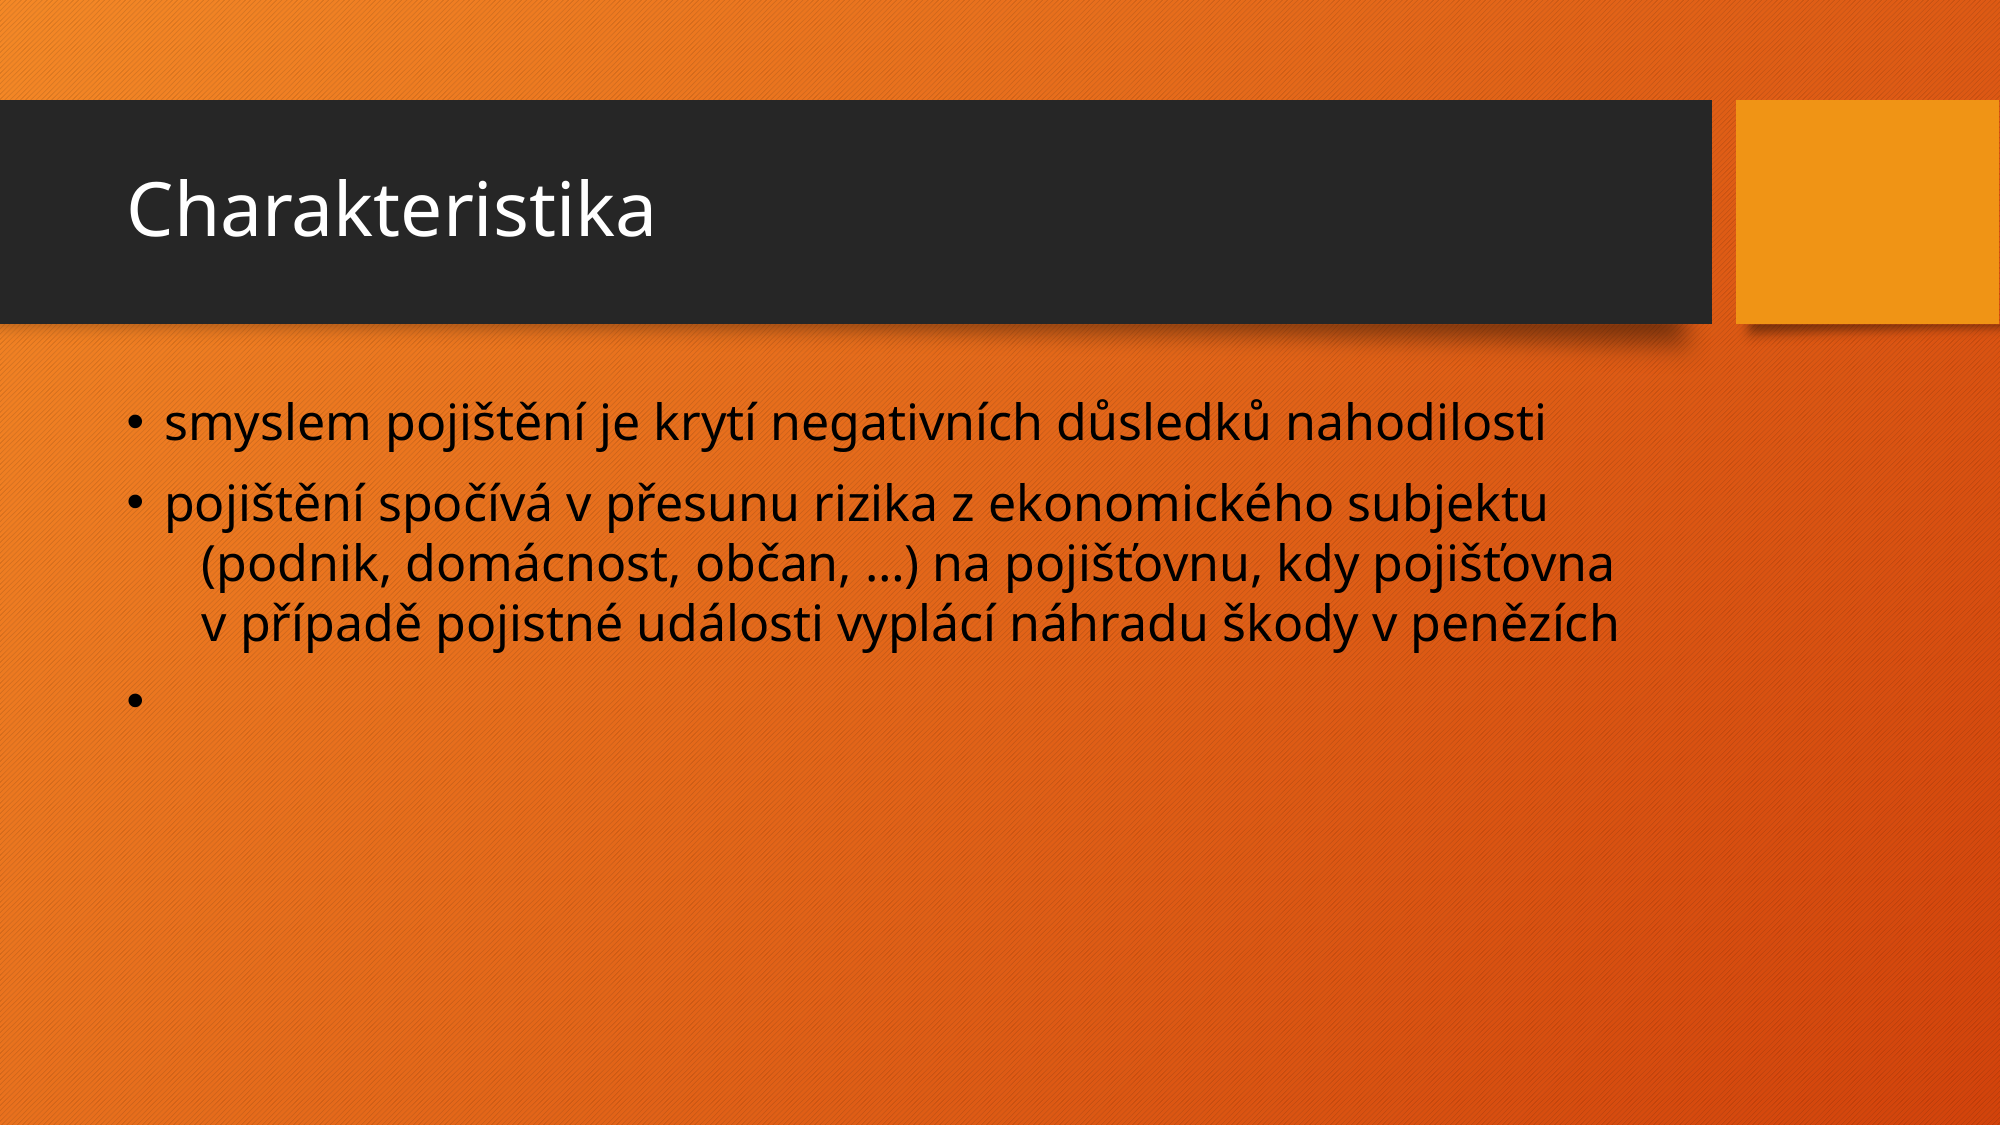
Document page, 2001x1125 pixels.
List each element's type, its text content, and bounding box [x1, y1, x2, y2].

list smyslem pojištění je krytí negativních důsledků nahodilosti pojištění spočívá v přesunu rizika z ekonomického subjektu (podnik, domácnost, občan, …) na pojišťovnu, kdy pojišťovna v případě pojistné události vyplácí náhradu škody v penězích [111, 383, 1689, 974]
title Charakteristika [111, 123, 1689, 301]
